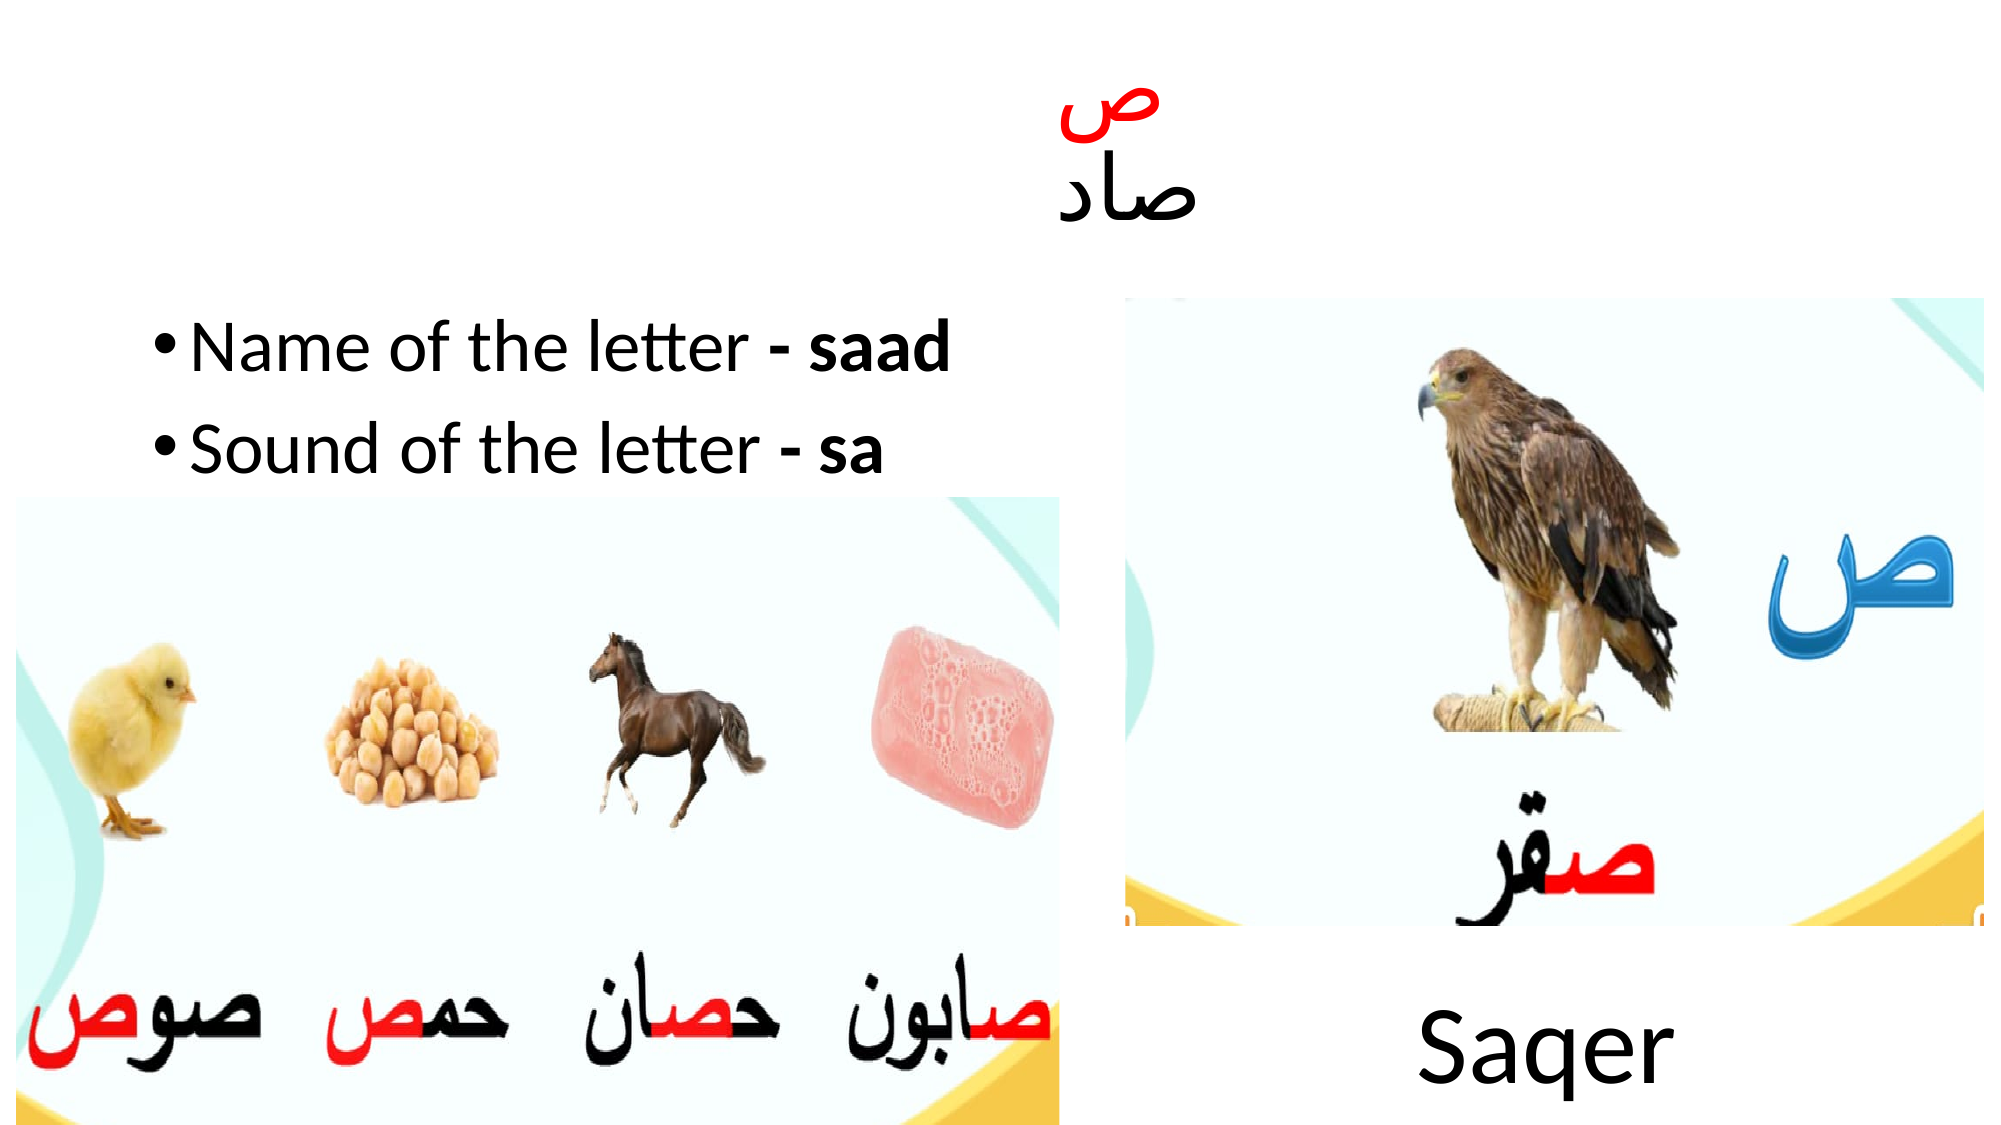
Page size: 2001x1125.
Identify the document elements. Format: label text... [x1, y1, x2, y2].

title ص صاد [1040, 32, 2000, 251]
picture [16, 497, 1060, 1125]
text_box Saqer [1401, 963, 2000, 1115]
list Name of the letter - saad Sound of the letter - sa [137, 299, 1863, 1014]
picture [1125, 298, 1984, 926]
